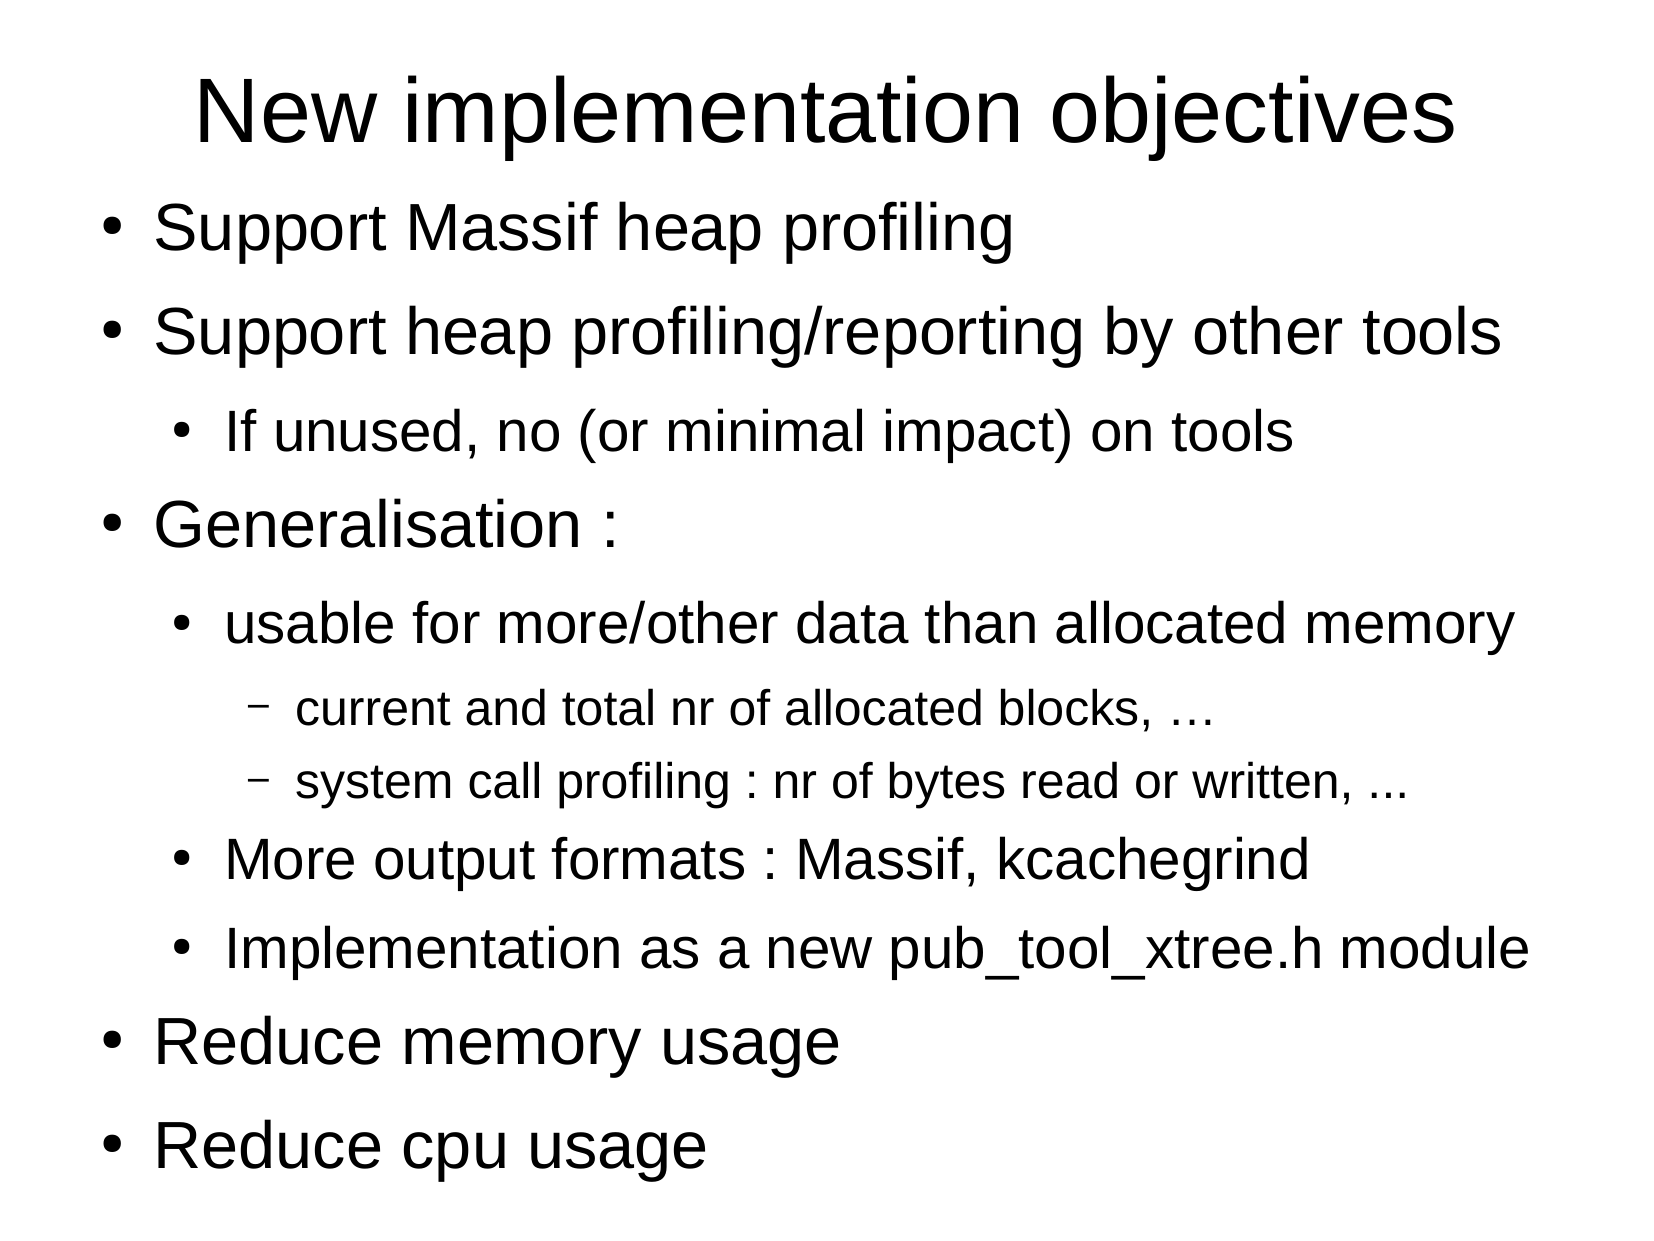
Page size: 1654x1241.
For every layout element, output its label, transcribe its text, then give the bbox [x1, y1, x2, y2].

list Support Massif heap profiling Support heap profiling/reporting by other tools If unused, no (or minimal impact) on tools Generalisation : usable for more/other data than allocated memory current and total nr of allocated blocks, … system call profiling : nr of bytes read or written, ... More output formats : Massif, kcachegrind Implementation as a new pub_tool_xtree.h module Reduce memory usage Reduce cpu usage [82, 189, 1571, 1184]
title New implementation objectives [82, 25, 1571, 189]
